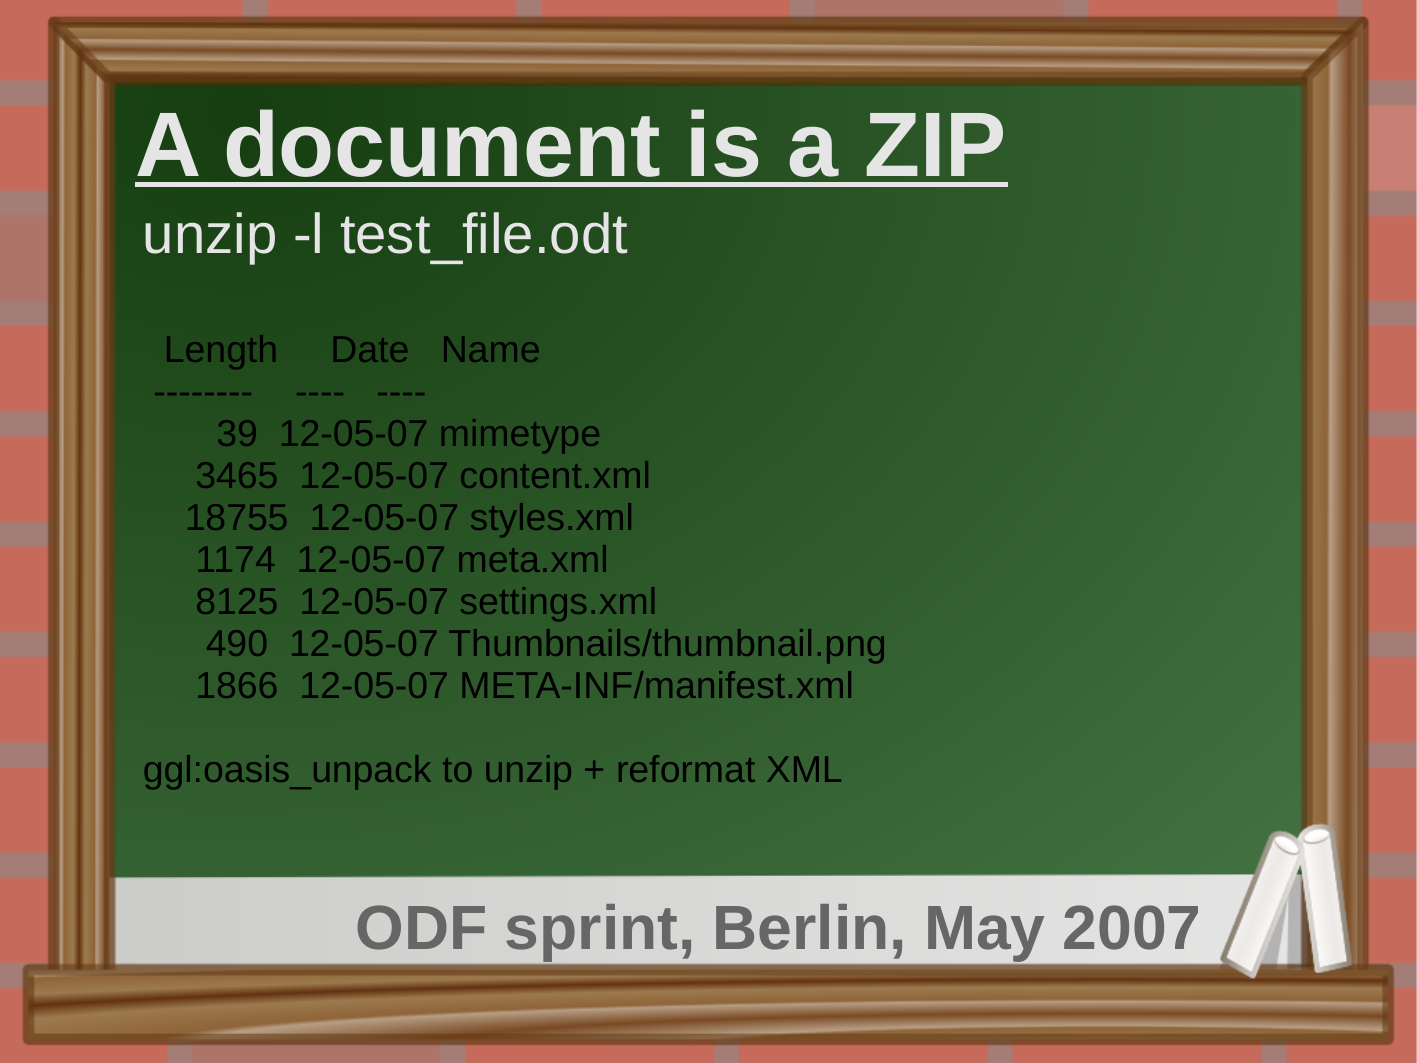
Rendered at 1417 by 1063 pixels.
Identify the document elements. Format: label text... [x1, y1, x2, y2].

text_box unzip -l test_file.odt Length Date Name -------- ---- ---- 39 12-05-07 mimetype 3465 12-05-07 content.xml 18755 12-05-07 styles.xml 1174 12-05-07 meta.xml 8125 12-05-07 settings.xml 490 12-05-07 Thumbnails/thumbnail.png 1866 12-05-07 META-INF/manifest.xml ggl:oasis_unpack to unzip + reformat XML [128, 195, 1253, 898]
text_box A document is a ZIP [120, 86, 1302, 207]
picture [0, 0, 1417, 1063]
